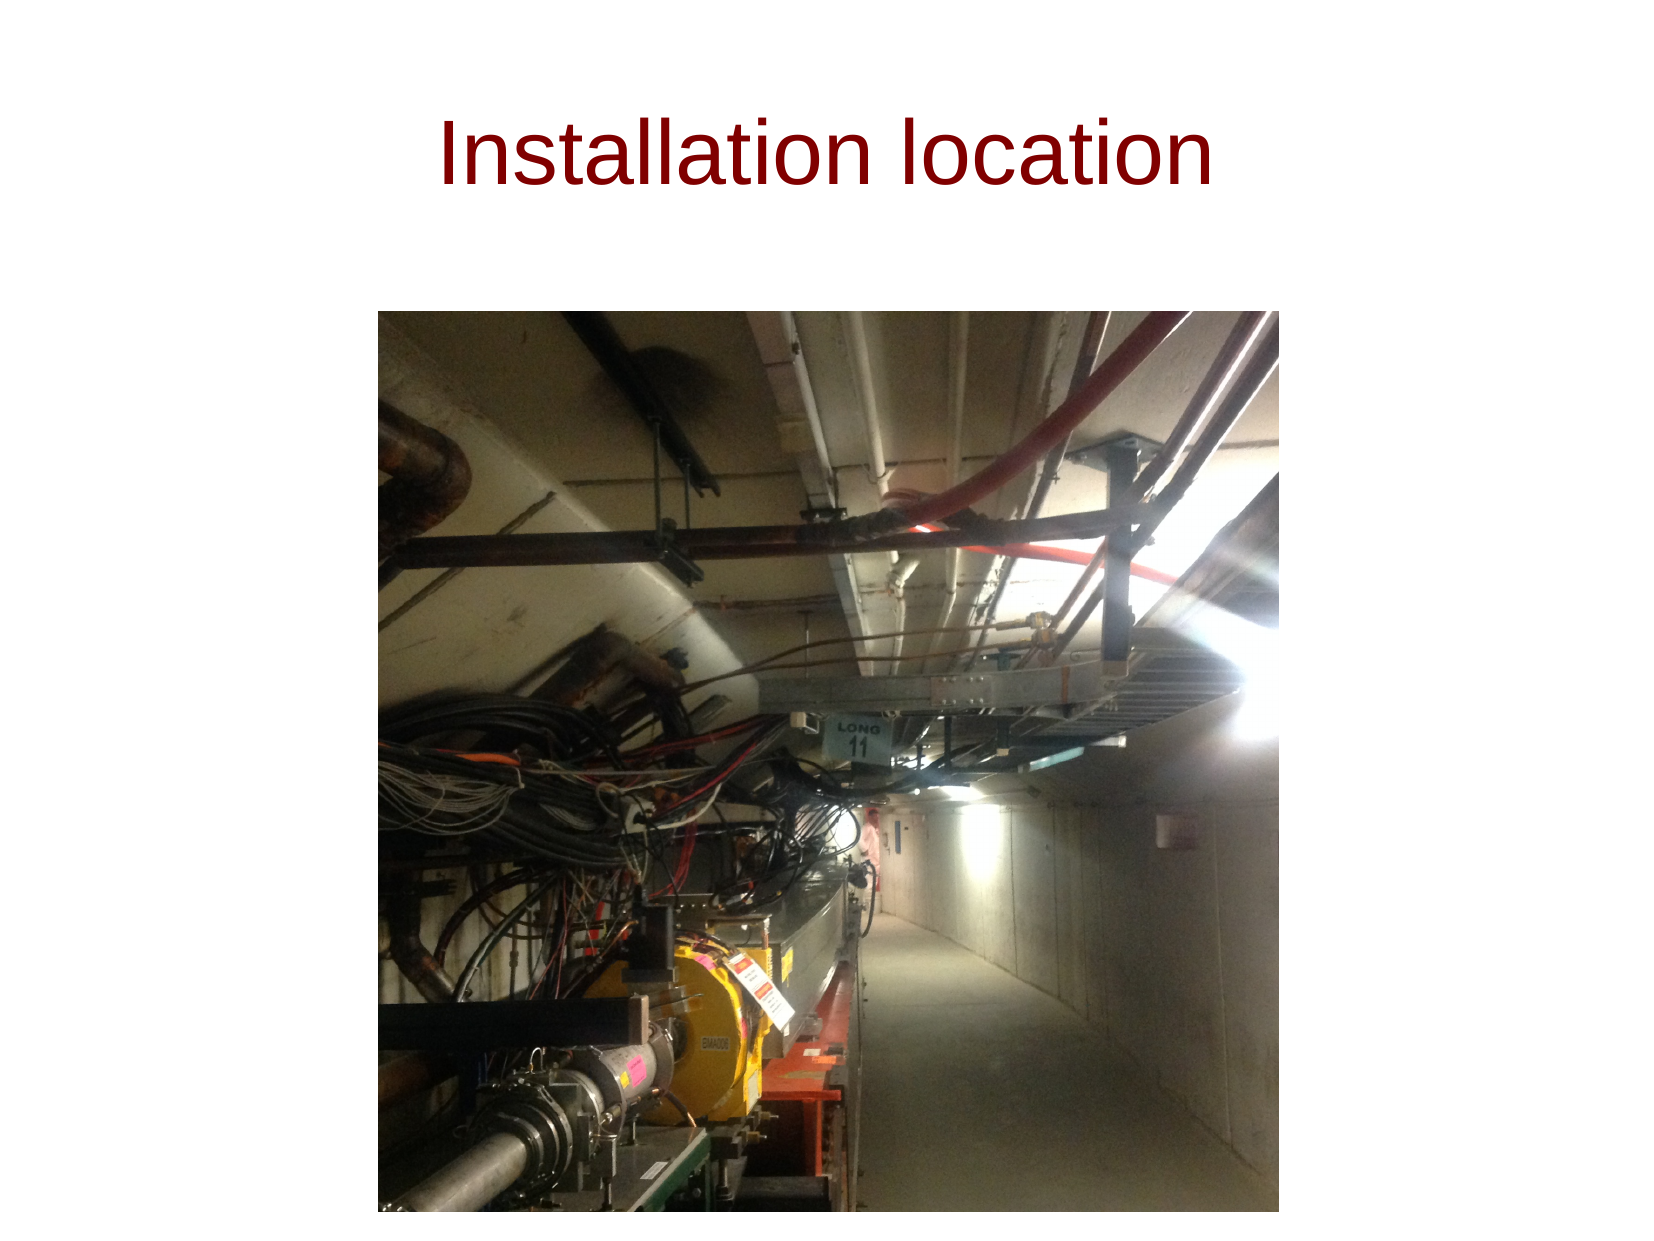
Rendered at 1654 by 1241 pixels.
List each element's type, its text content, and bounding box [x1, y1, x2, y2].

title Installation location [82, 49, 1571, 257]
picture [378, 311, 1279, 1212]
